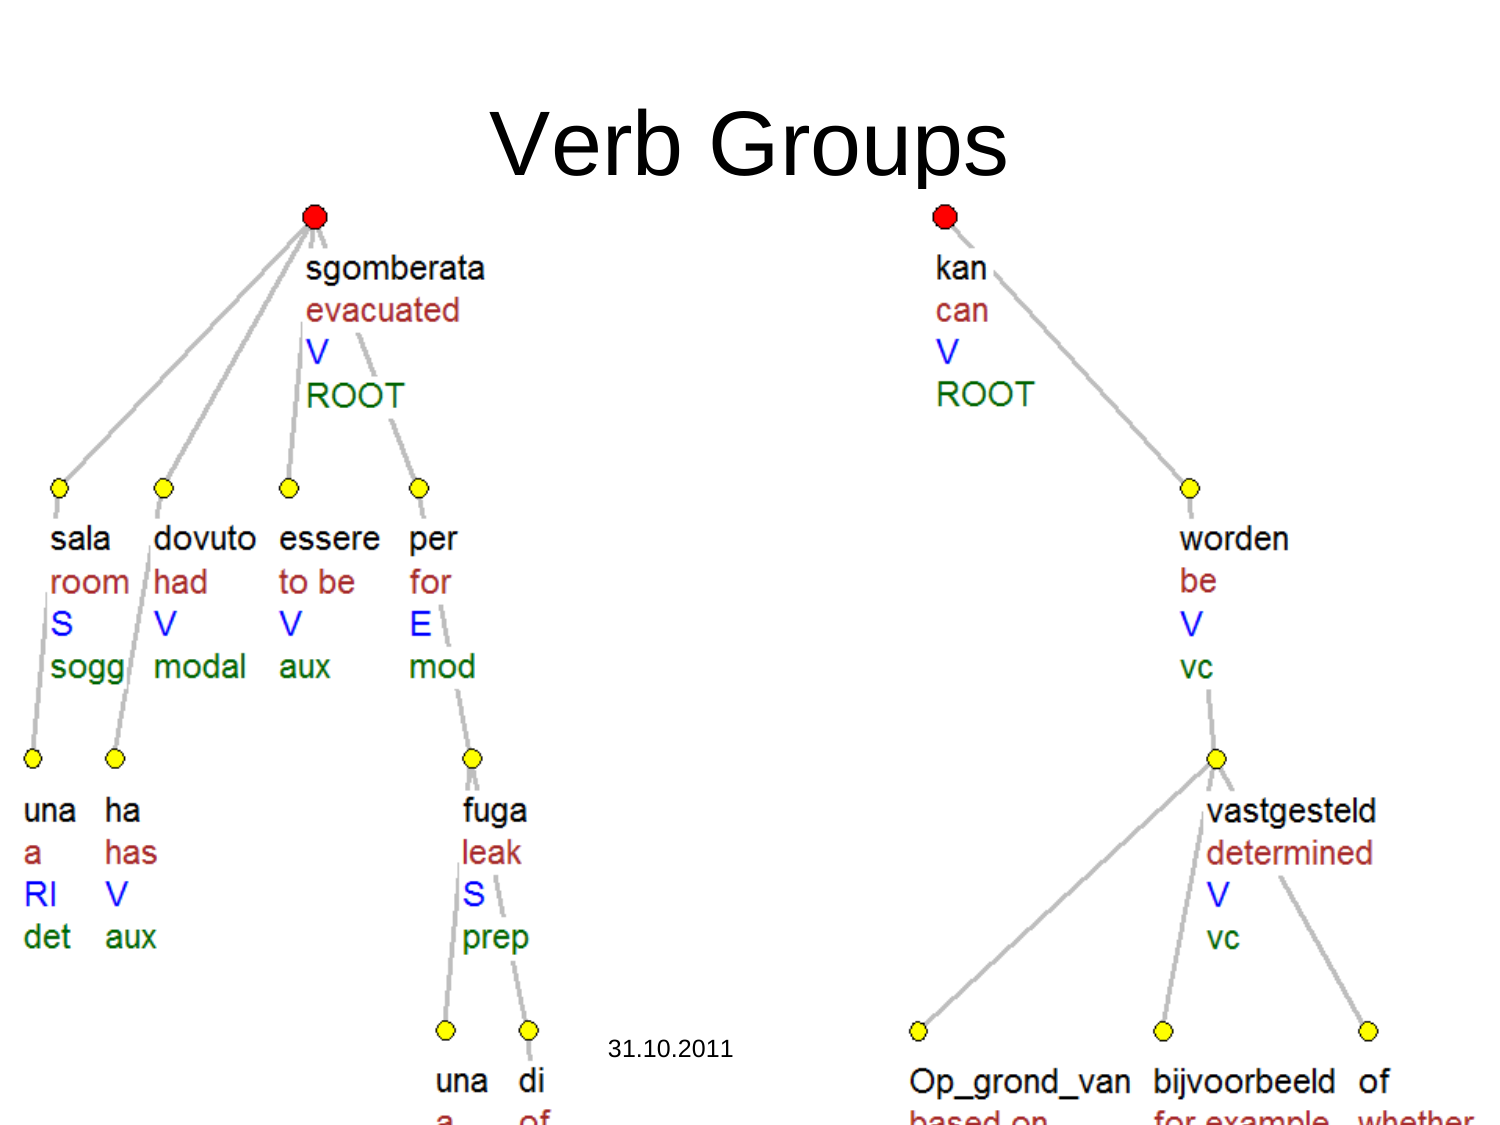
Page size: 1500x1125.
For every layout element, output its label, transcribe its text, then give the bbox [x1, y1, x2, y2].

picture [889, 189, 1493, 1125]
picture [5, 183, 605, 1125]
title Verb Groups [75, 14, 1426, 263]
